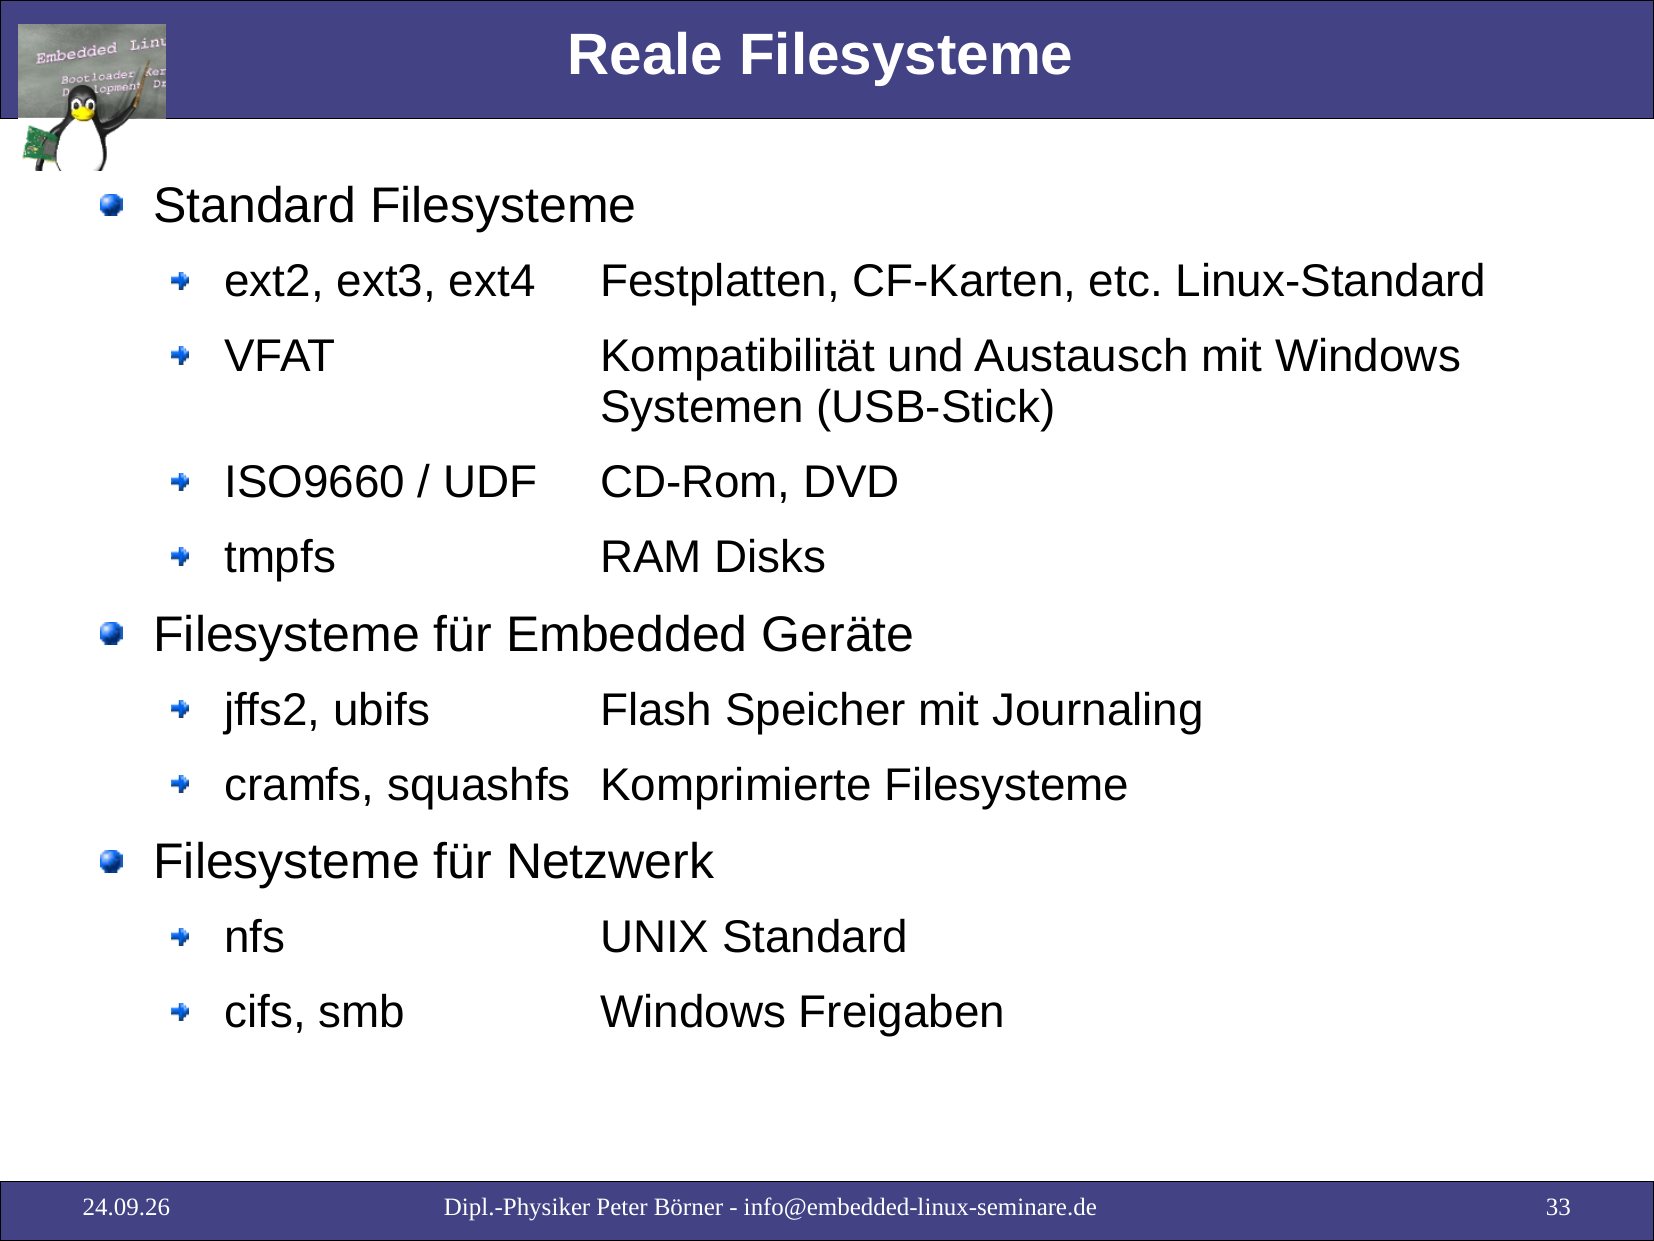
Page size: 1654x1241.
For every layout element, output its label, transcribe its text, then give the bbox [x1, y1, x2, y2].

title Reale Filesysteme [76, 19, 1565, 89]
list Standard Filesysteme ext2, ext3, ext4 Festplatten, CF-Karten, etc. Linux-Standard VFAT Kompatibilität und Austausch mit Windows Systemen (USB-Stick) ISO9660 / UDF CD-Rom, DVD tmpfs RAM Disks Filesysteme für Embedded Geräte jffs2, ubifs Flash Speicher mit Journaling cramfs, squashfs Komprimierte Filesysteme Filesysteme für Netzwerk nfs UNIX Standard cifs, smb Windows Freigaben [82, 177, 1571, 1149]
picture [18, 24, 166, 171]
